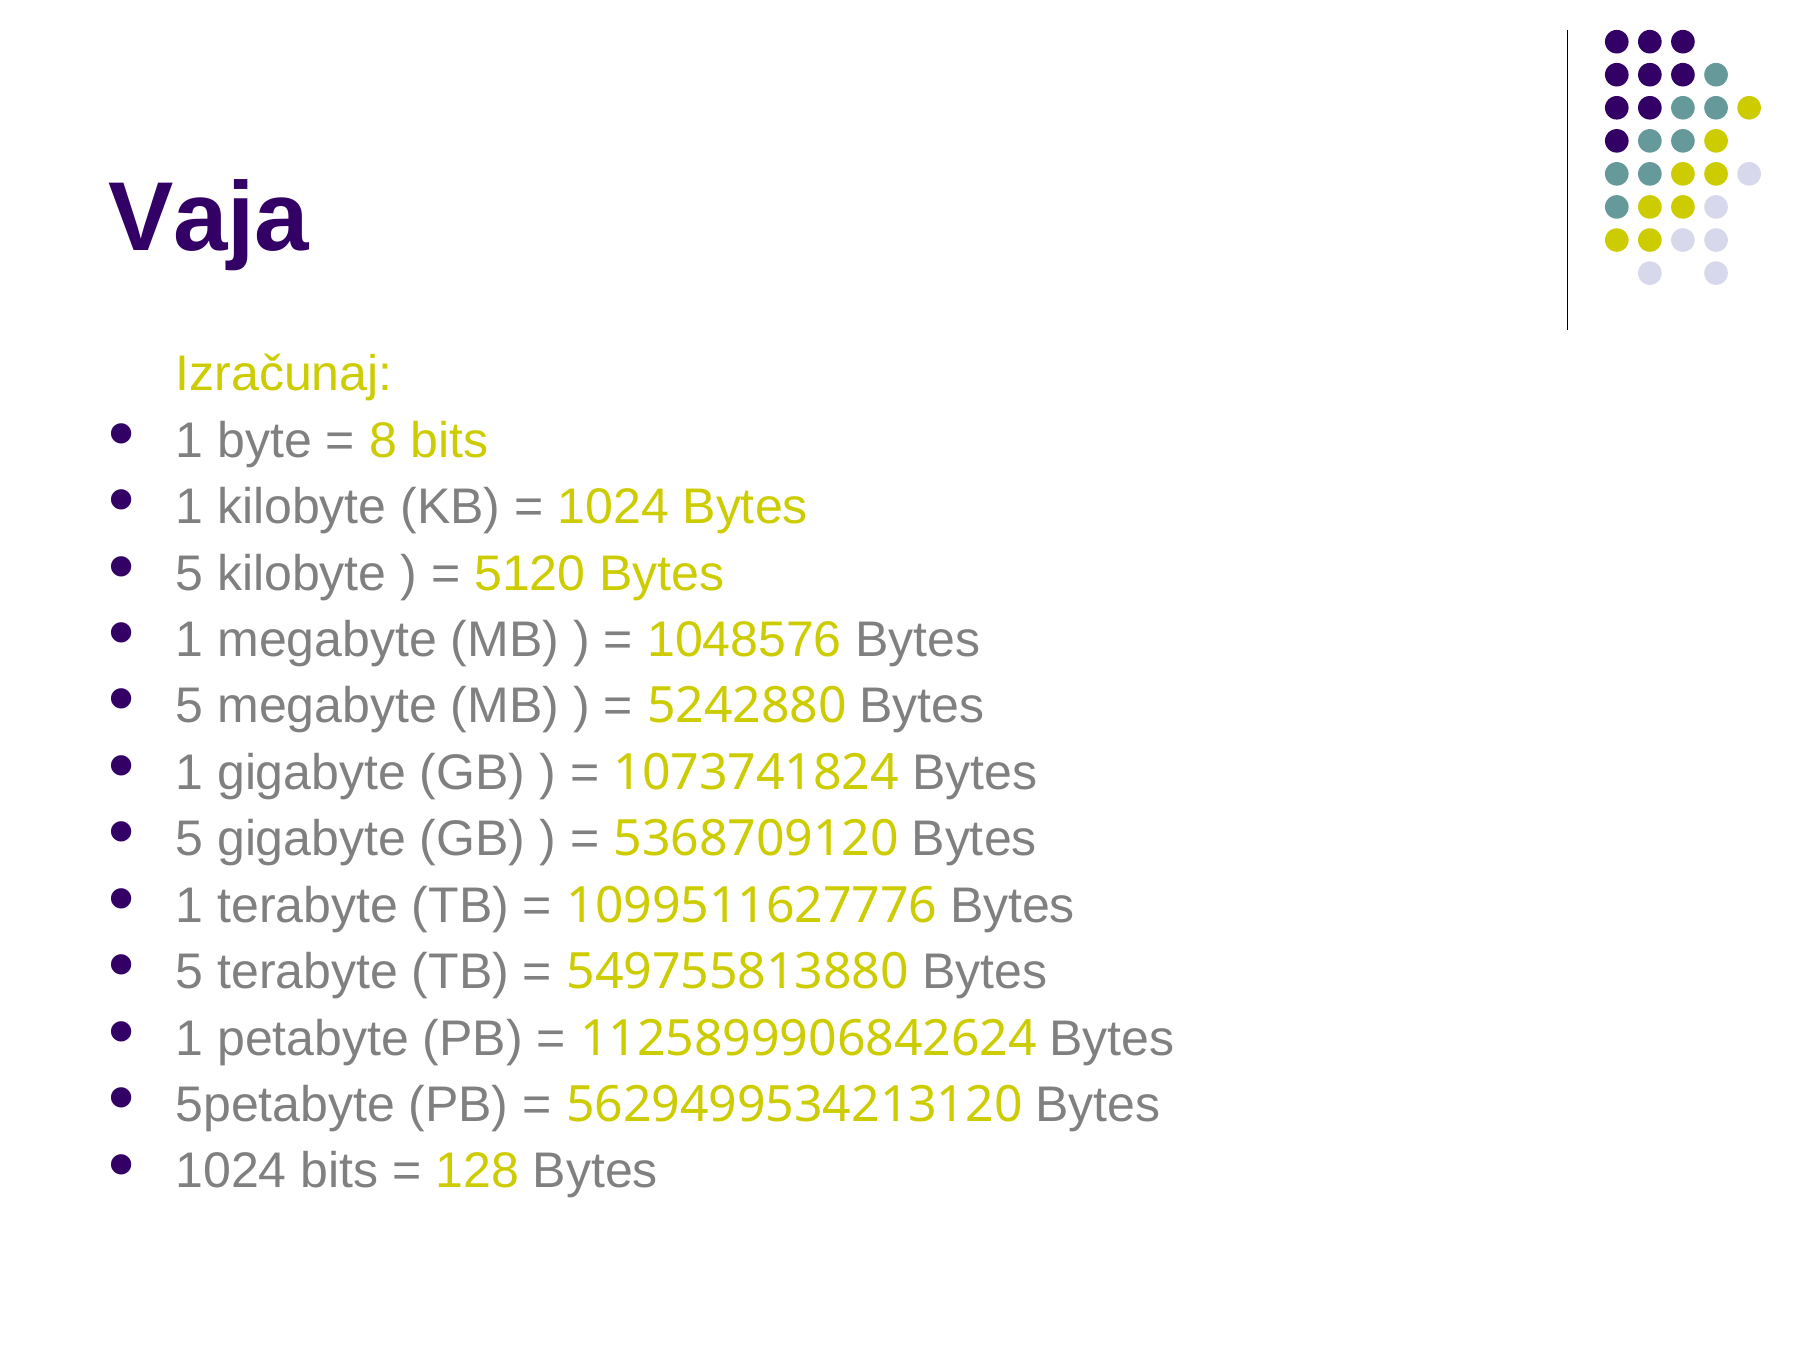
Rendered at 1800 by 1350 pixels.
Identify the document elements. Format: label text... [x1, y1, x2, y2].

list Izračunaj: 1 byte = 8 bits 1 kilobyte (KB) = 1024 Bytes 5 kilobyte ) = 5120 Bytes 1 megabyte (MB) ) = 1048576 Bytes 5 megabyte (MB) ) = 5242880 Bytes 1 gigabyte (GB) ) = 1073741824 Bytes 5 gigabyte (GB) ) = 5368709120 Bytes 1 terabyte (TB) = 1099511627776 Bytes 5 terabyte (TB) = 549755813880 Bytes 1 petabyte (PB) = 1125899906842624 Bytes 5petabyte (PB) = 5629499534213120 Bytes 1024 bits = 128 Bytes [90, 338, 1710, 1275]
title Vaja [90, 23, 1576, 280]
